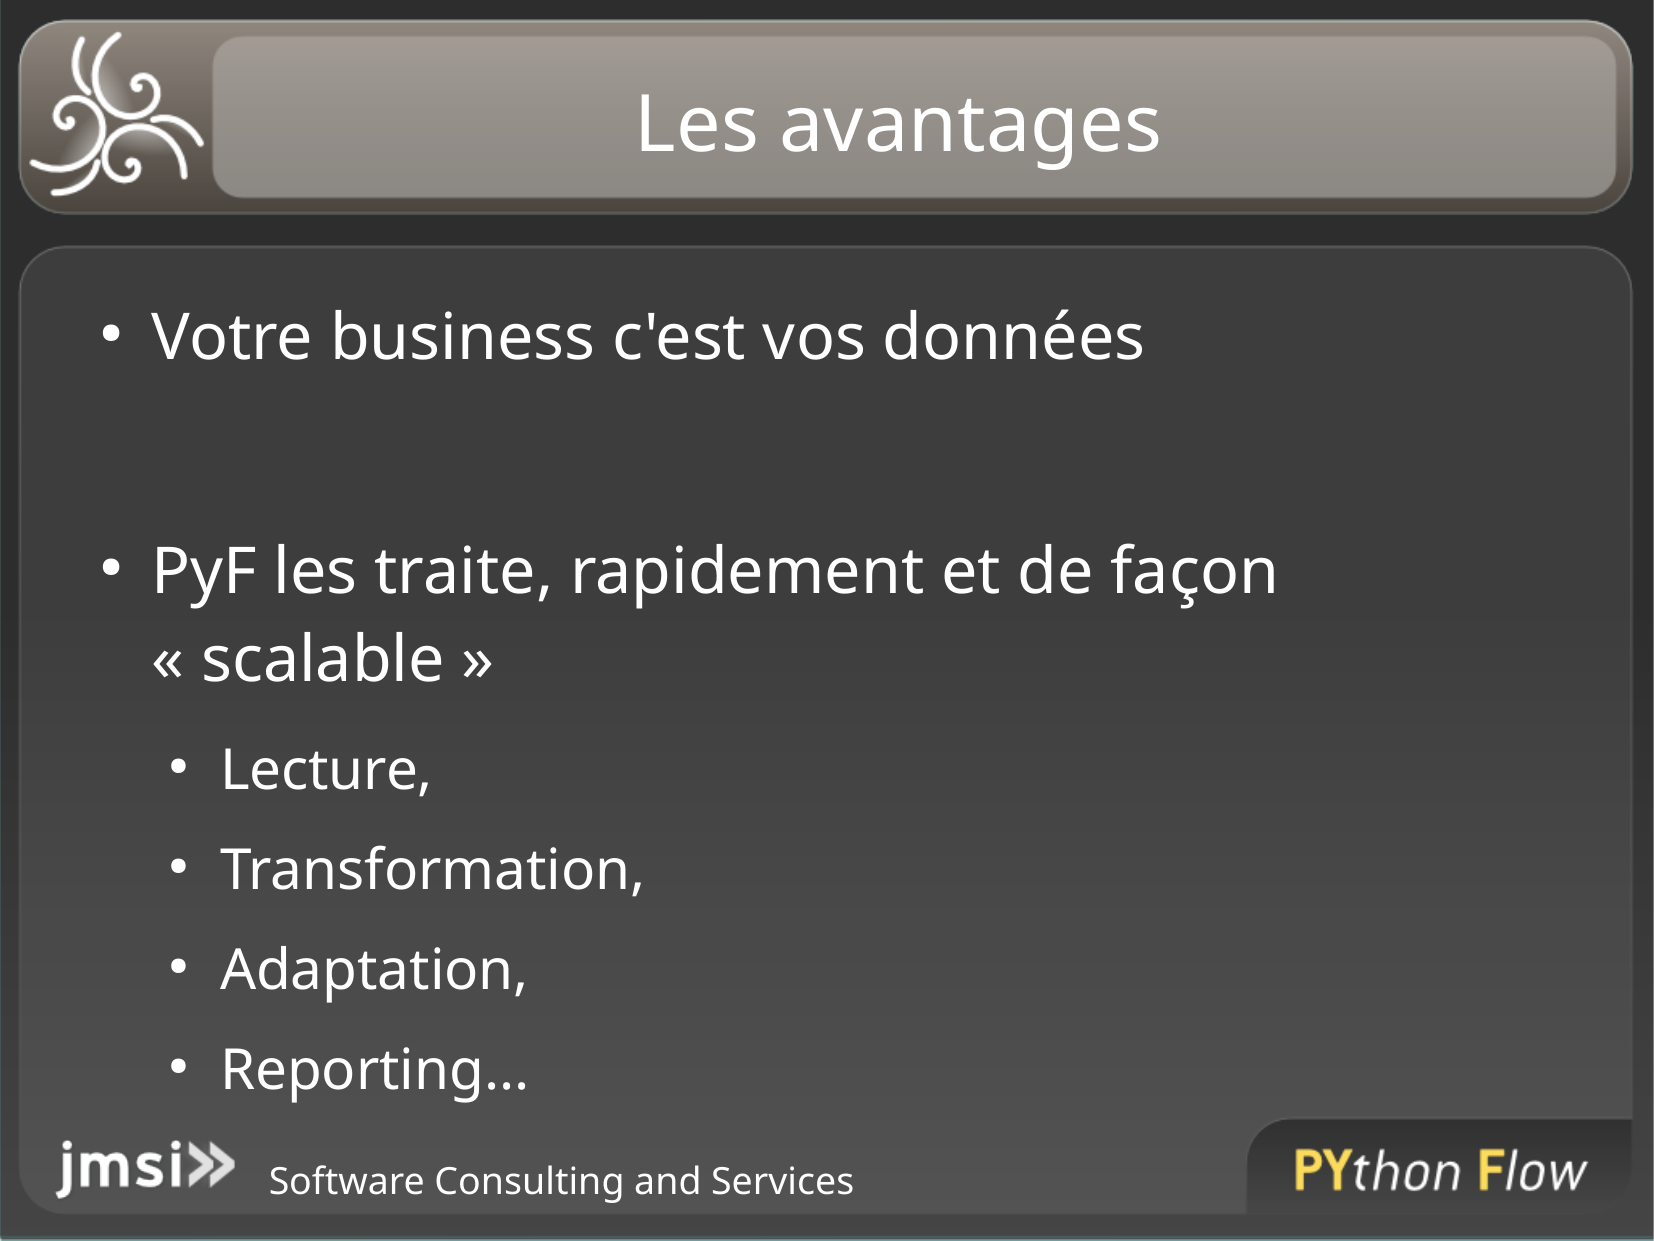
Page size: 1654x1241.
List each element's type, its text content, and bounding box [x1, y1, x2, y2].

list Votre business c'est vos données PyF les traite, rapidement et de façon « scalable » Lecture, Transformation, Adaptation, Reporting... [82, 290, 1571, 1109]
picture [0, 0, 1654, 1241]
title Les avantages [236, 47, 1625, 195]
